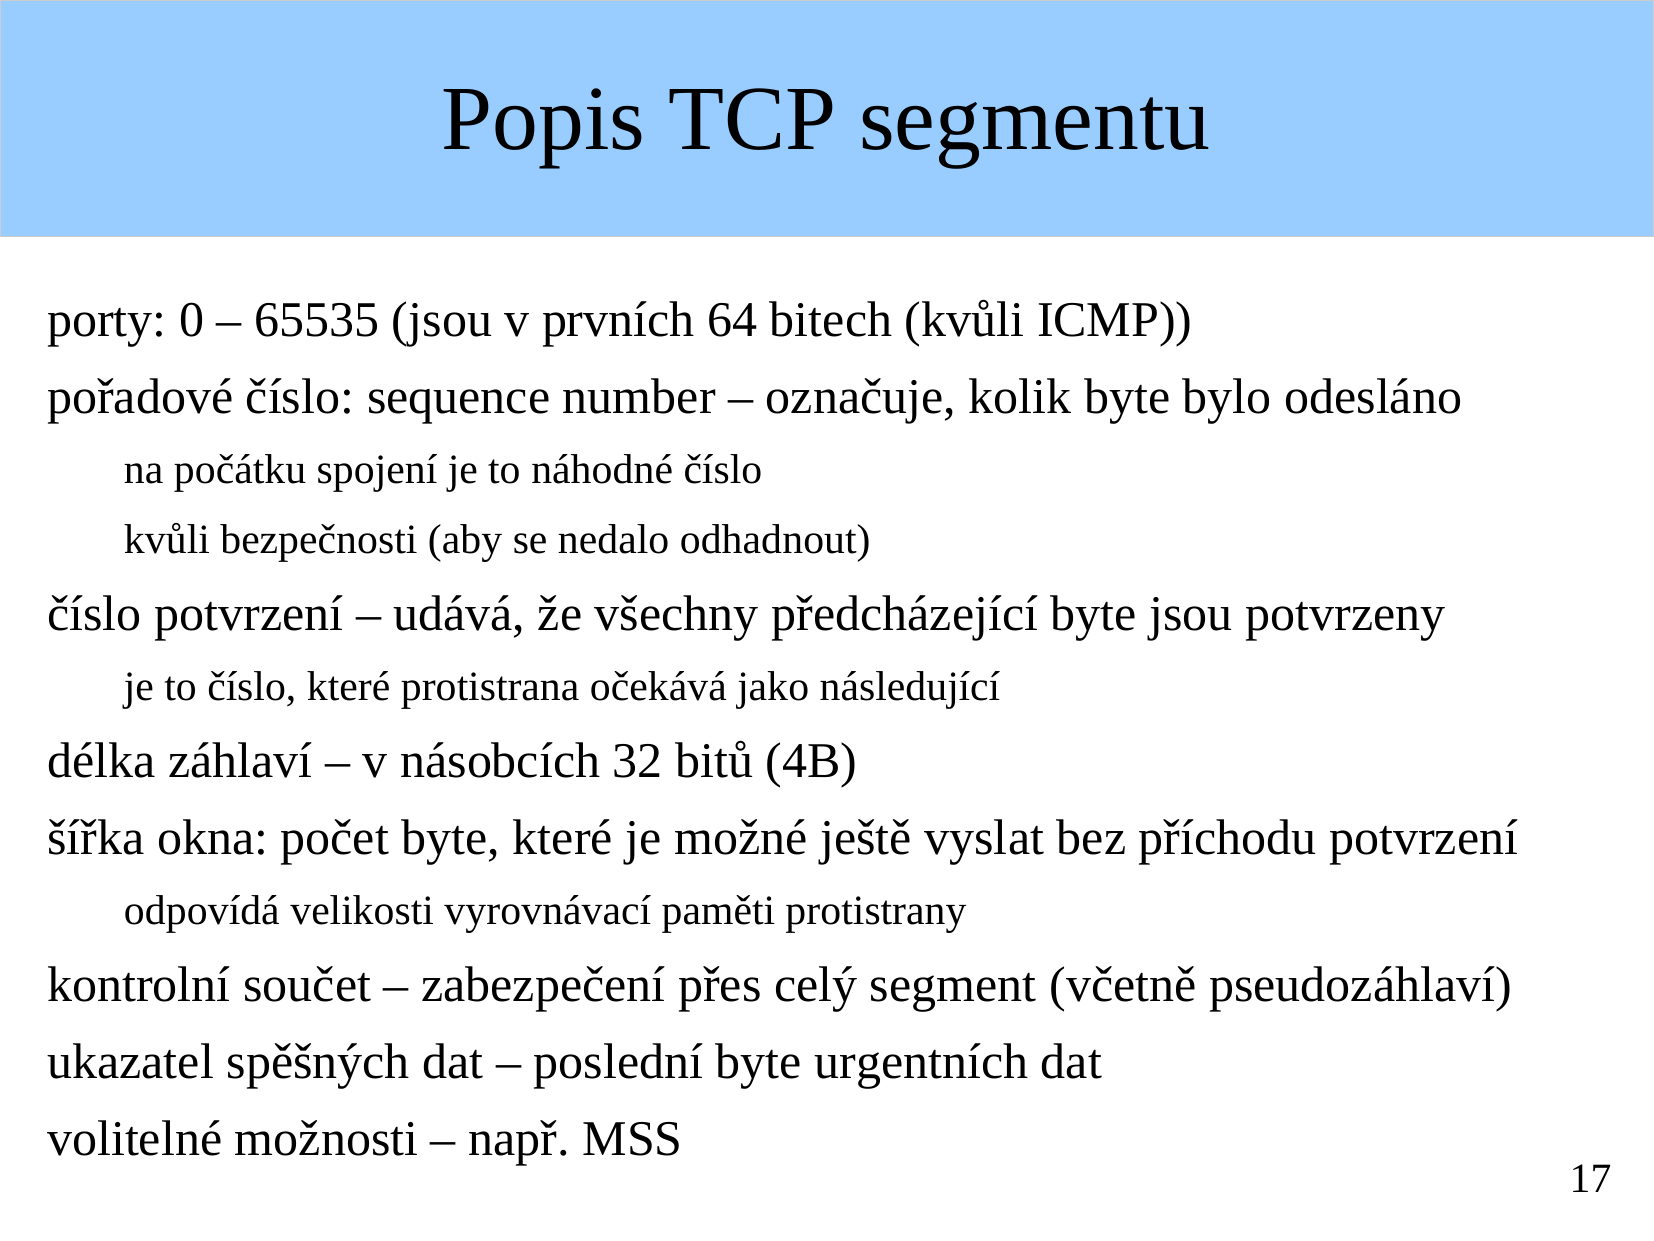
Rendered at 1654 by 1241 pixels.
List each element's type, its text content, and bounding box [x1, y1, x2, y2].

title Popis TCP segmentu [0, 0, 1654, 237]
list porty: 0 – 65535 (jsou v prvních 64 bitech (kvůli ICMP)) pořadové číslo: sequence number – označuje, kolik byte bylo odesláno na počátku spojení je to náhodné číslo kvůli bezpečnosti (aby se nedalo odhadnout) číslo potvrzení – udává, že všechny předcházející byte jsou potvrzeny je to číslo, které protistrana očekává jako následující délka záhlaví – v násobcích 32 bitů (4B) šířka okna: počet byte, které je možné ještě vyslat bez příchodu potvrzení odpovídá velikosti vyrovnávací paměti protistrany kontrolní součet – zabezpečení přes celý segment (včetně pseudozáhlaví) ukazatel spěšných dat – poslední byte urgentních dat volitelné možnosti – např. MSS [29, 291, 1595, 1167]
